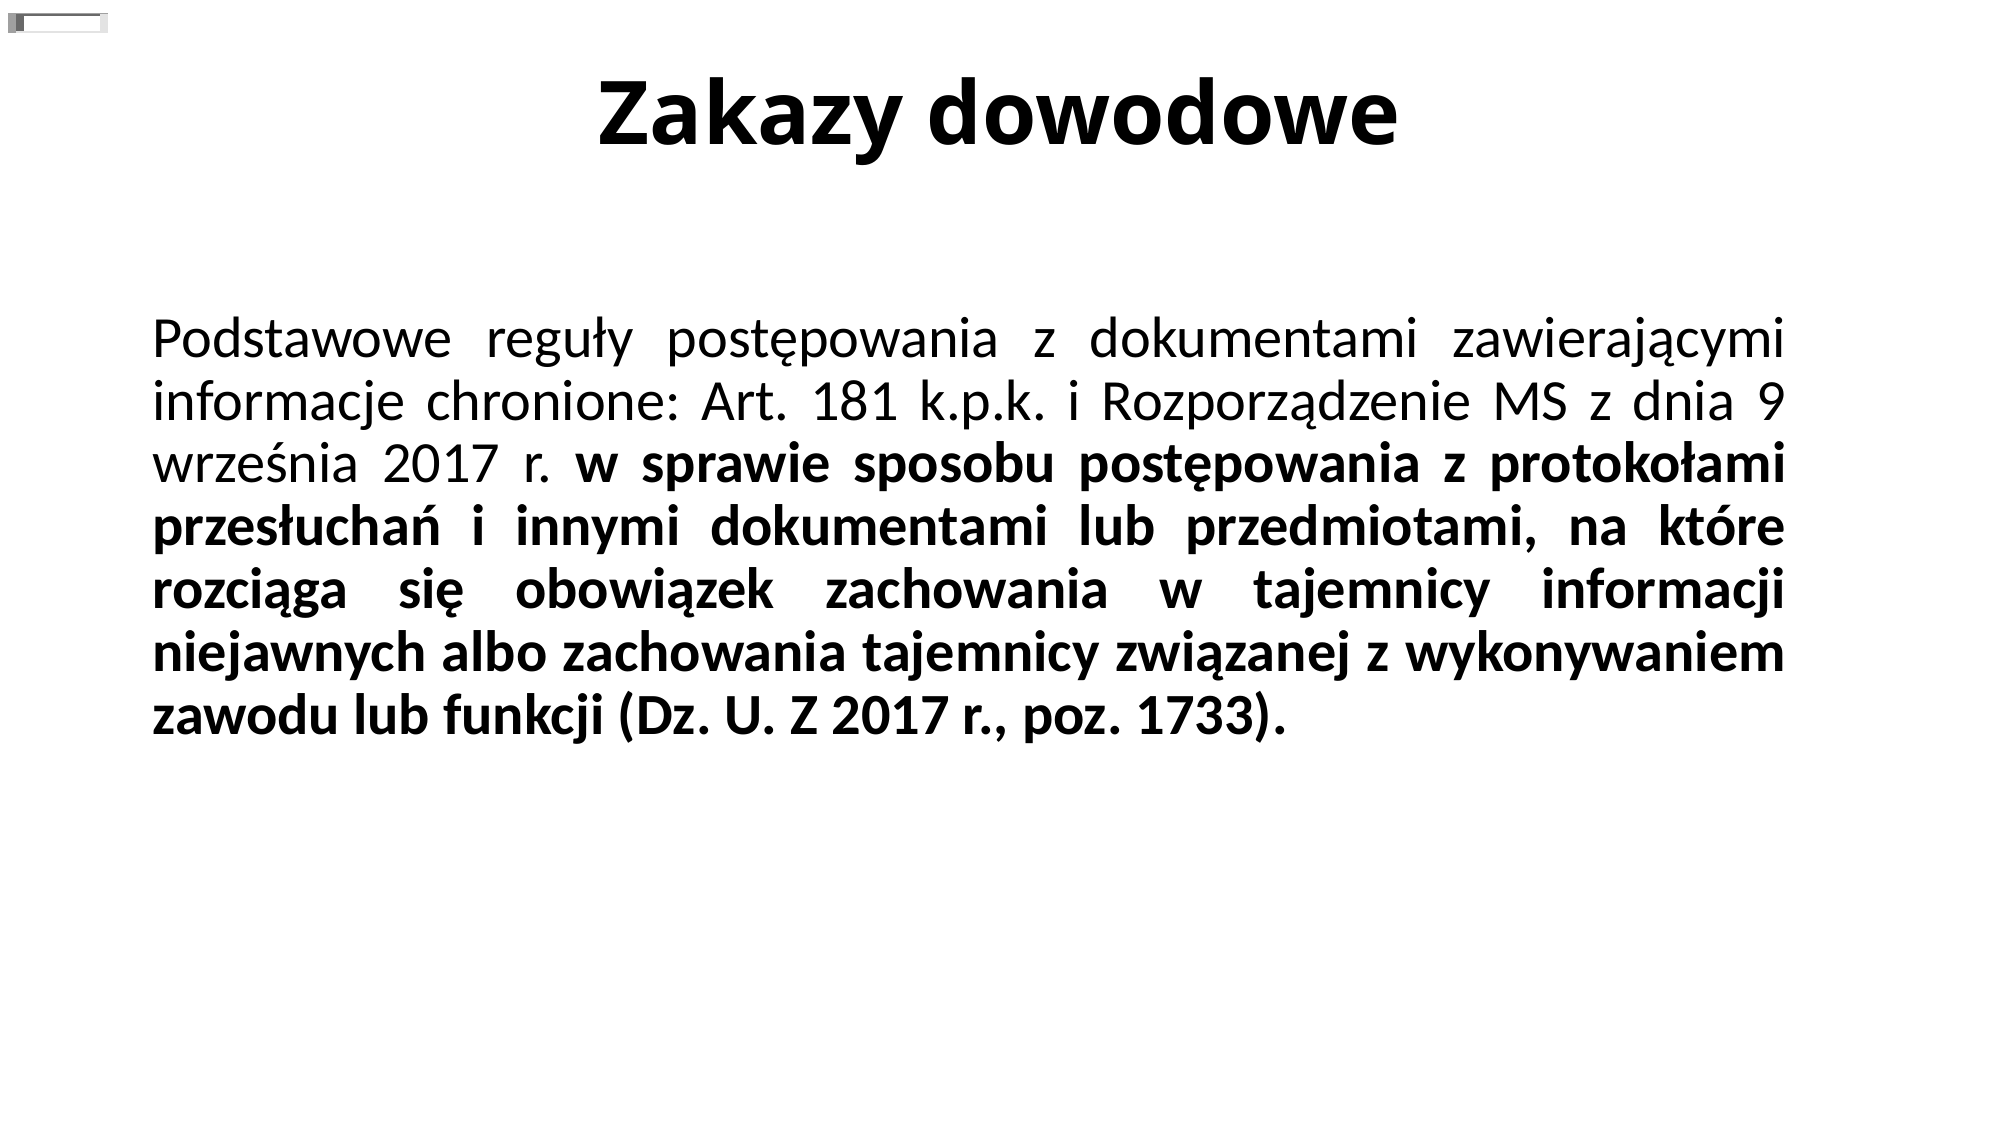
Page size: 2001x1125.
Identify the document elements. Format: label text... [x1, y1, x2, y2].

title Zakazy dowodowe [137, 59, 1863, 278]
list Podstawowe reguły postępowania z dokumentami zawierającymi informacje chronione: Art. 181 k.p.k. i Rozporządzenie MS z dnia 9 września 2017 r. w sprawie sposobu postępowania z protokołami przesłuchań i innymi dokumentami lub przedmiotami, na które rozciąga się obowiązek zachowania w tajemnicy informacji niejawnych albo zachowania tajemnicy związanej z wykonywaniem zawodu lub funkcji (Dz. U. Z 2017 r., poz. 1733). [137, 299, 1863, 1014]
picture [0, 0, 226, 51]
